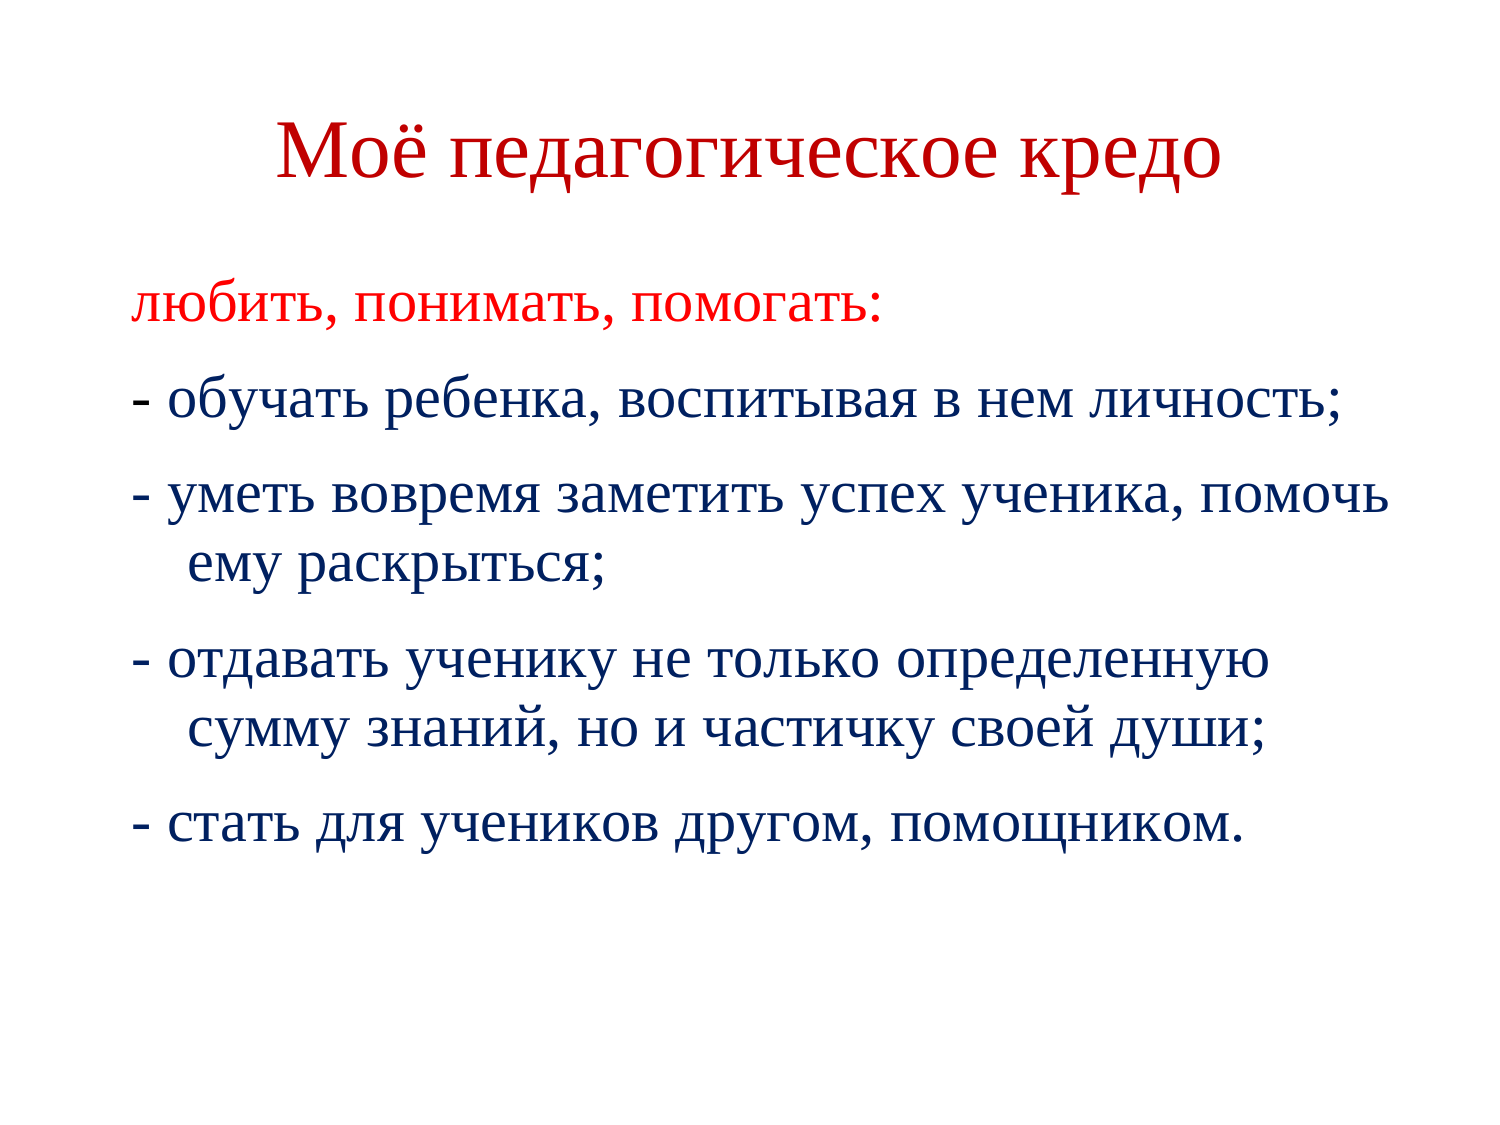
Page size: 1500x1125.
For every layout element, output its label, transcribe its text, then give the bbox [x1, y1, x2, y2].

list любить, понимать, помогать: - обучать ребенка, воспитывая в нем личность; - уметь вовремя заметить успех ученика, помочь ему раскрыться; - отдавать ученику не только определенную сумму знаний, но и частичку своей души; - стать для учеников другом, помощником. [75, 263, 1425, 1125]
title Моё педагогическое кредо [75, 50, 1425, 238]
